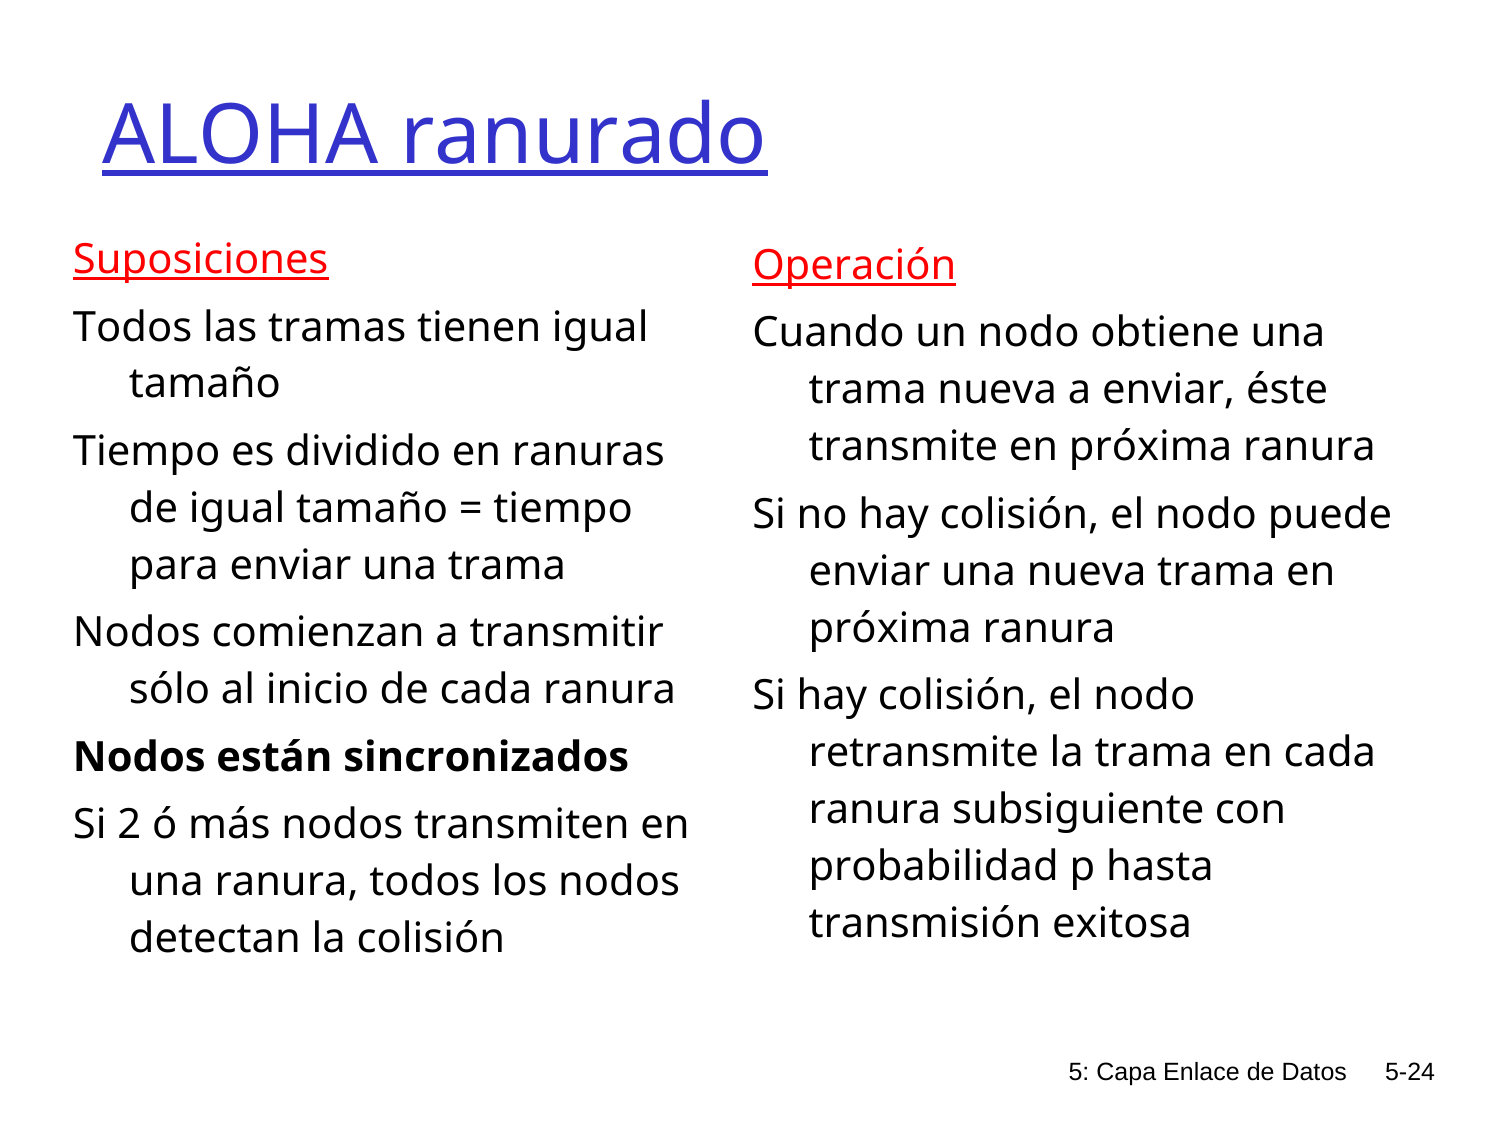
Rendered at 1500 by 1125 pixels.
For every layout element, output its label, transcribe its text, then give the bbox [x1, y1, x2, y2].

list Operación Cuando un nodo obtiene una trama nueva a enviar, éste transmite en próxima ranura Si no hay colisión, el nodo puede enviar una nueva trama en próxima ranura Si hay colisión, el nodo retransmite la trama en cada ranura subsiguiente con probabilidad p hasta transmisión exitosa [737, 227, 1449, 990]
title ALOHA ranurado [87, 37, 1363, 225]
list Suposiciones Todos las tramas tienen igual tamaño Tiempo es dividido en ranuras de igual tamaño = tiempo para enviar una trama Nodos comienzan a transmitir sólo al inicio de cada ranura Nodos están sincronizados Si 2 ó más nodos transmiten en una ranura, todos los nodos detectan la colisión [58, 221, 713, 1046]
